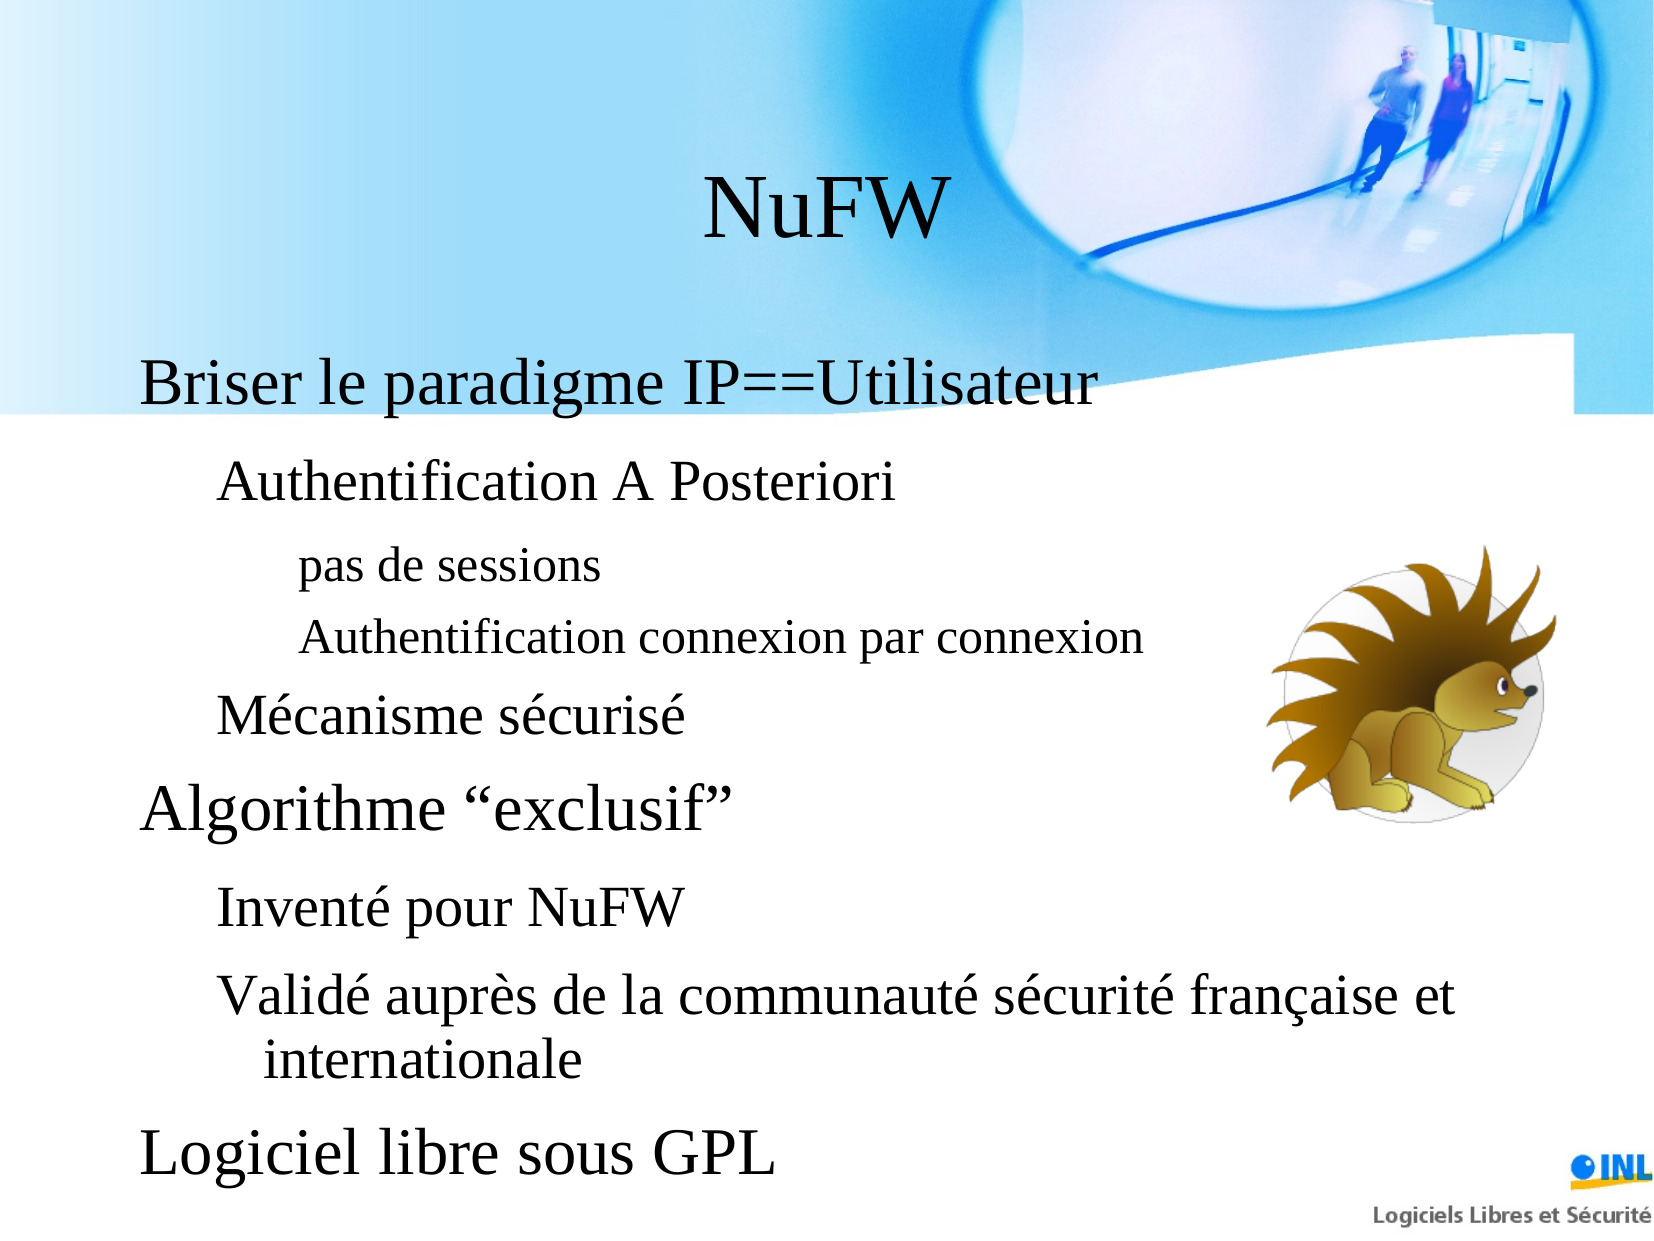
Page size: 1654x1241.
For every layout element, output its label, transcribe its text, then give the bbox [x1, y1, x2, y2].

list Briser le paradigme IP==Utilisateur Authentification A Posteriori pas de sessions Authentification connexion par connexion Mécanisme sécurisé Algorithme “exclusif” Inventé pour NuFW Validé auprès de la communauté sécurité française et internationale Logiciel libre sous GPL [121, 344, 1534, 1190]
title NuFW [121, 102, 1534, 311]
picture [0, 0, 1654, 1241]
